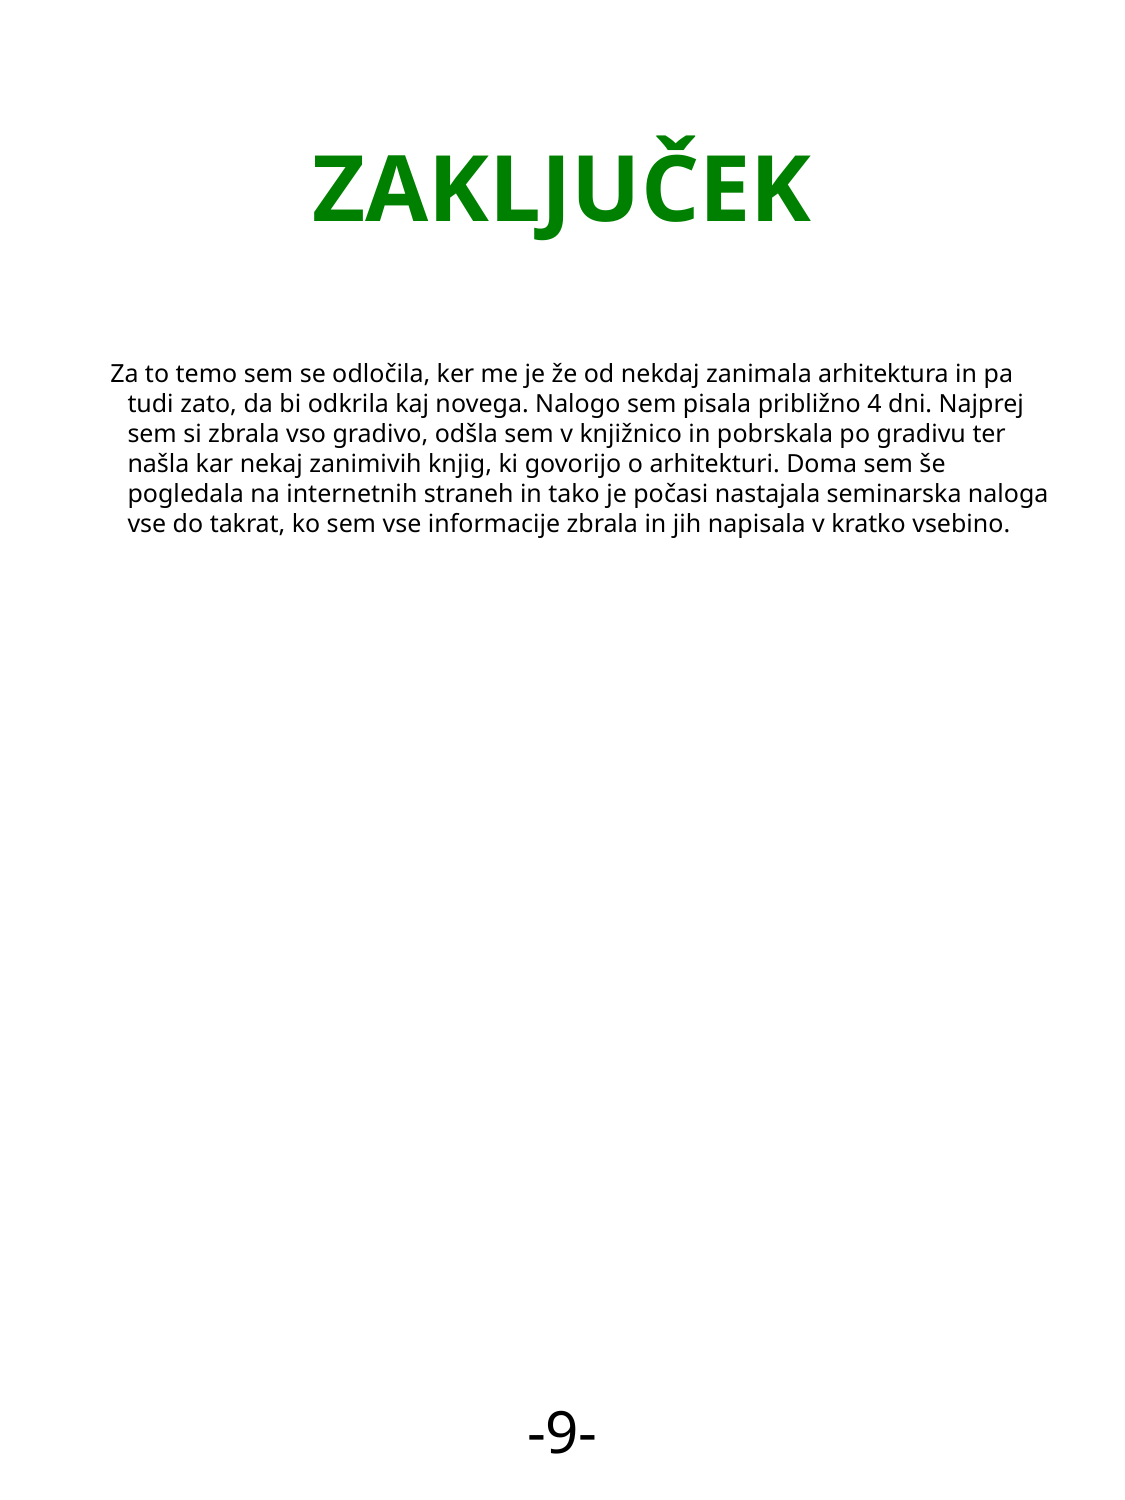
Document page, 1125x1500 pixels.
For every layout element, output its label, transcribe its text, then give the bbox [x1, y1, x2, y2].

text_box -9- [0, 1387, 1125, 1473]
title ZAKLJUČEK [56, 60, 1069, 311]
list Za to temo sem se odločila, ker me je že od nekdaj zanimala arhitektura in pa tudi zato, da bi odkrila kaj novega. Nalogo sem pisala približno 4 dni. Najprej sem si zbrala vso gradivo, odšla sem v knjižnico in pobrskala po gradivu ter našla kar nekaj zanimivih knjig, ki govorijo o arhitekturi. Doma sem še pogledala na internetnih straneh in tako je počasi nastajala seminarska naloga vse do takrat, ko sem vse informacije zbrala in jih napisala v kratko vsebino. [56, 350, 1069, 1340]
